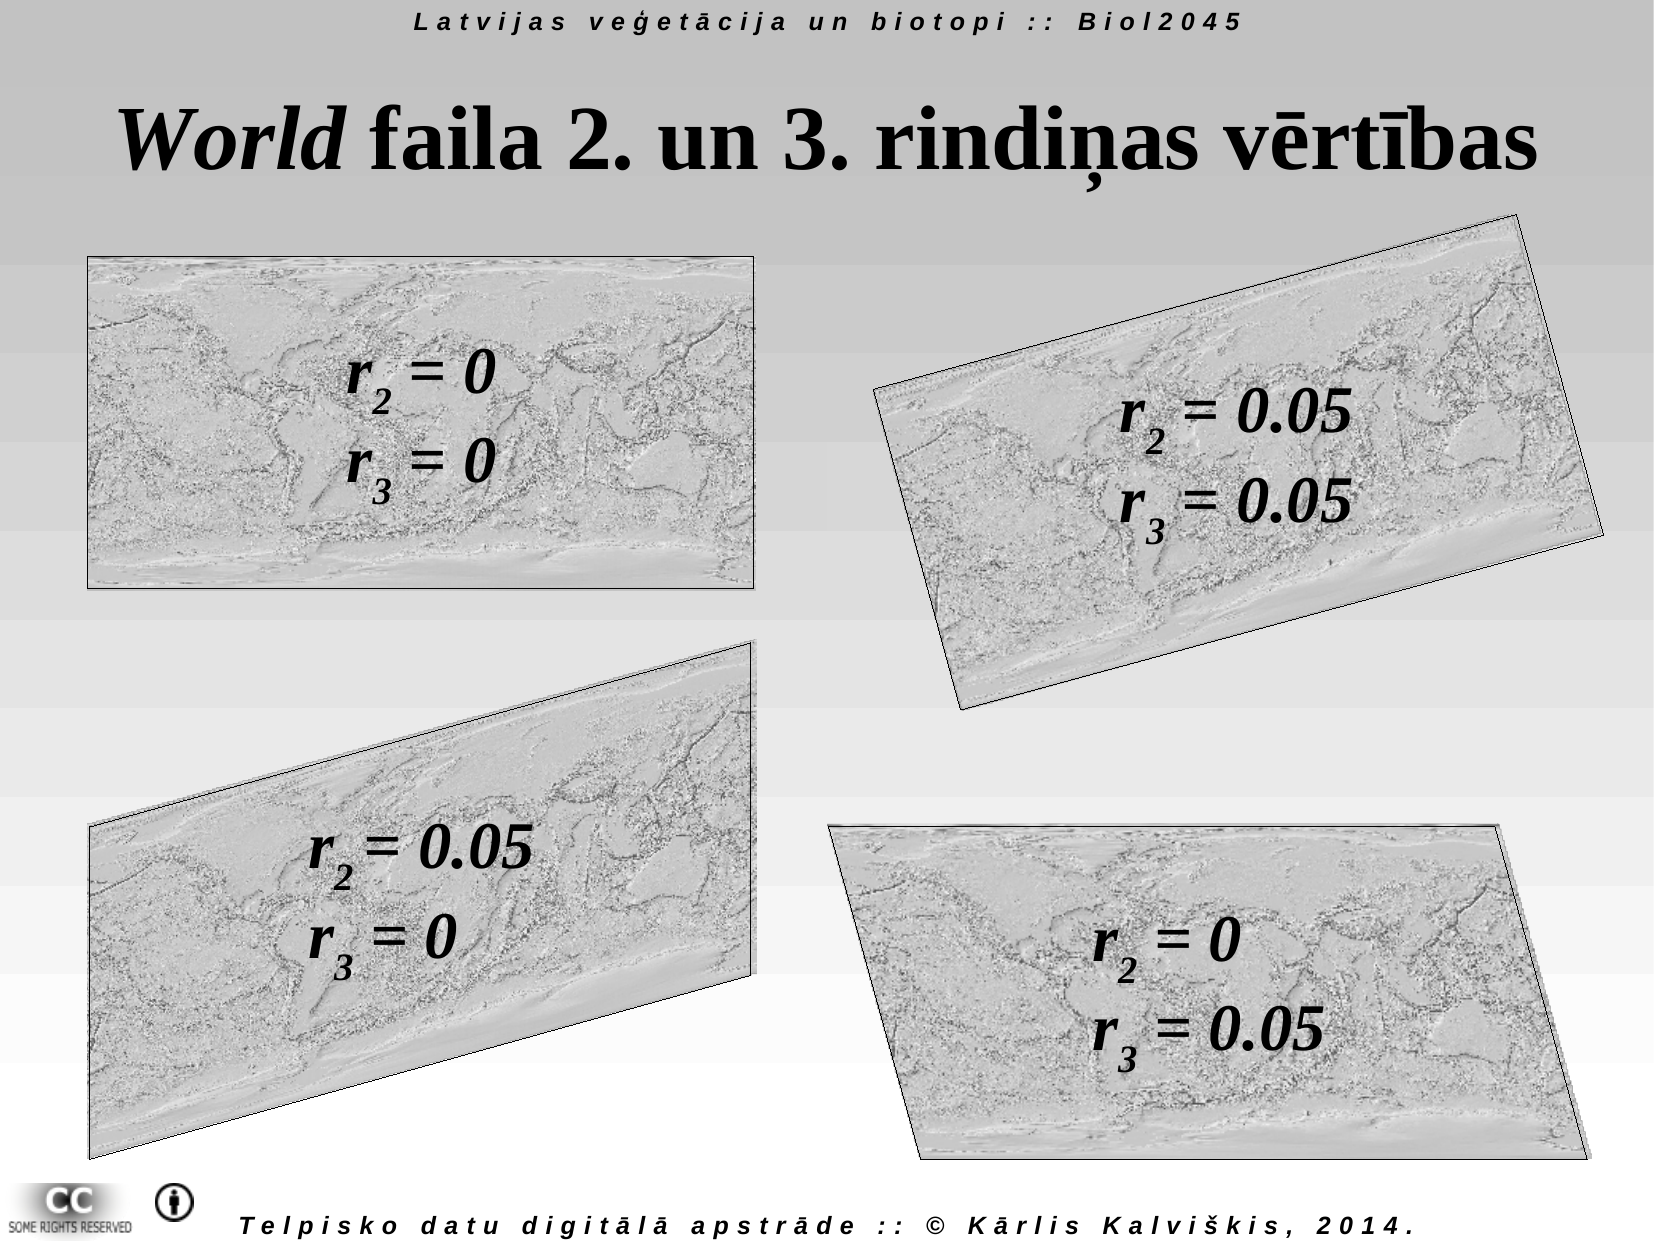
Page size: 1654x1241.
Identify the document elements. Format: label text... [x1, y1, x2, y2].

picture [0, 0, 1654, 1241]
title World faila 2. un 3. rindiņas vērtības [29, 43, 1625, 234]
